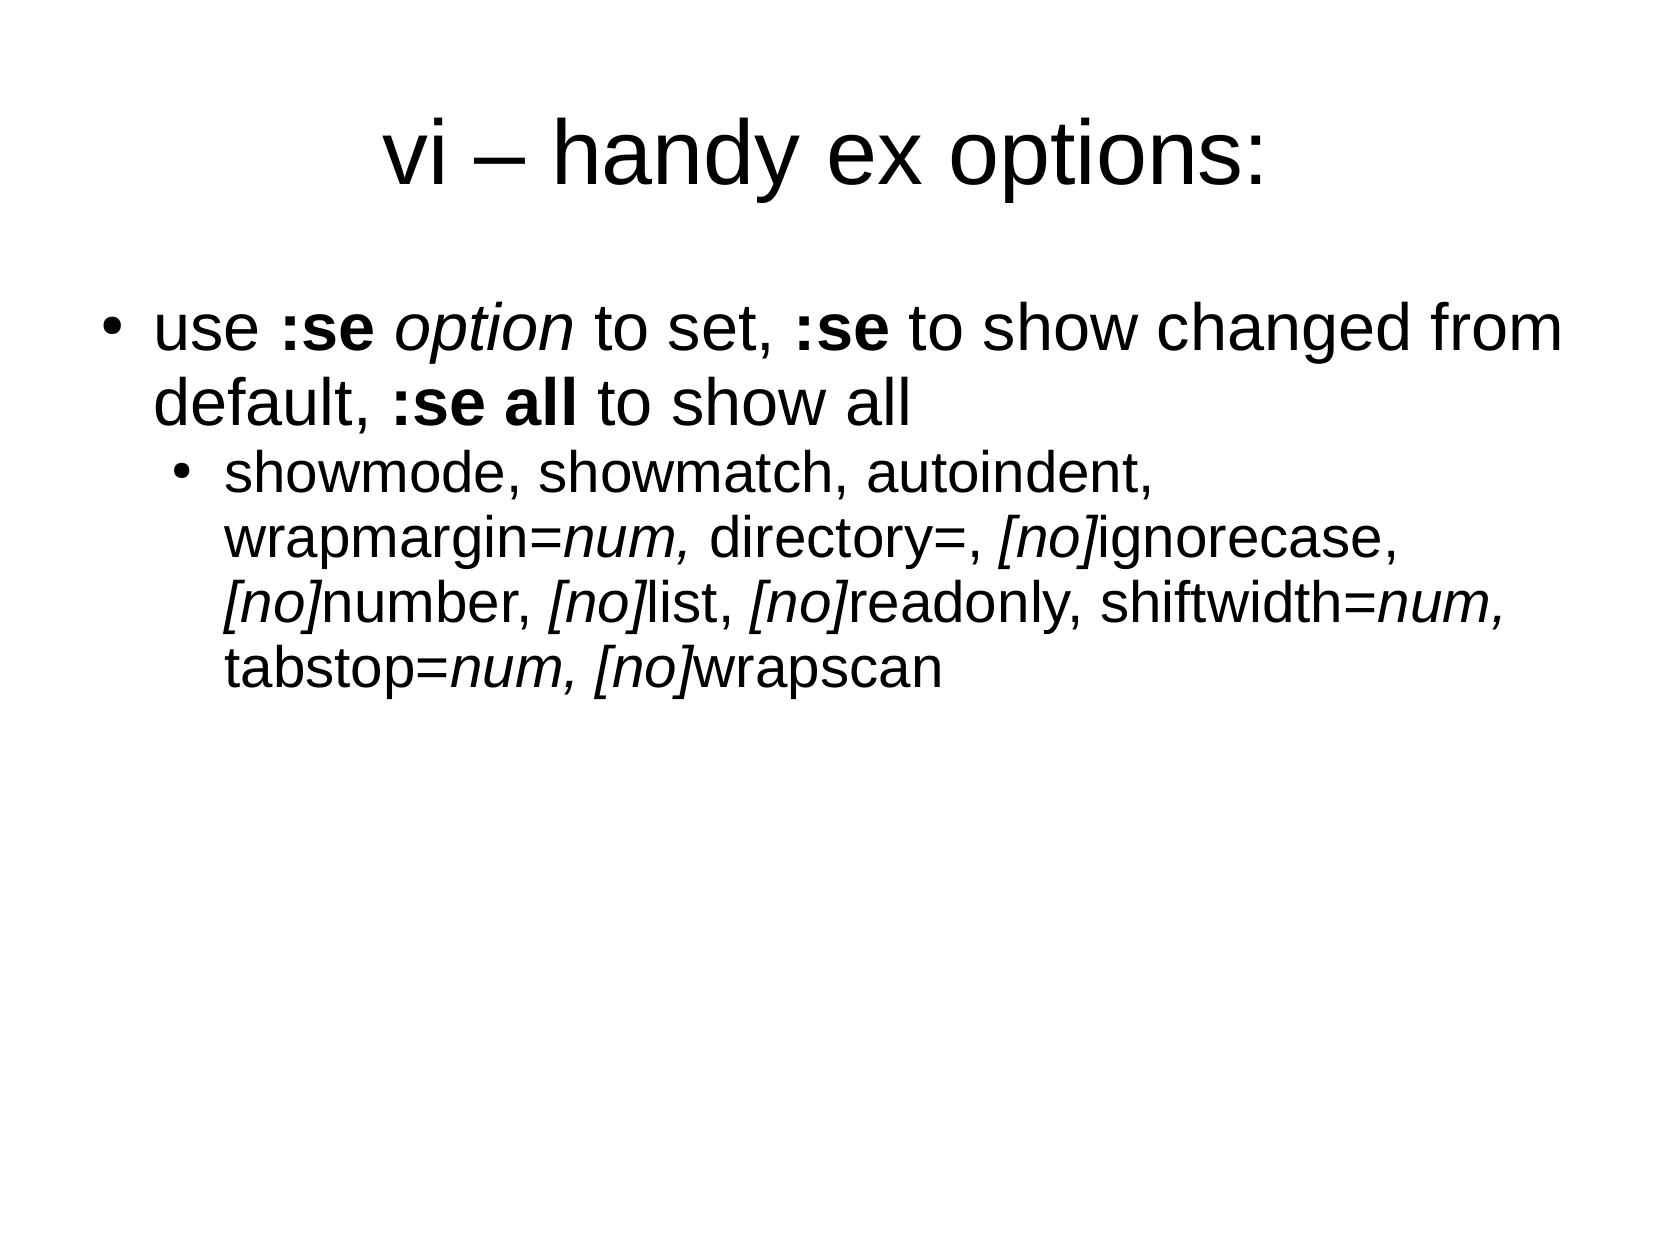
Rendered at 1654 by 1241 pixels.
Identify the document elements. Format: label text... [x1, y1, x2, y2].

list use :se option to set, :se to show changed from default, :se all to show all showmode, showmatch, autoindent, wrapmargin=num, directory=, [no]ignorecase, [no]number, [no]list, [no]readonly, shiftwidth=num, tabstop=num, [no]wrapscan [82, 290, 1571, 1094]
title vi – handy ex options: [82, 56, 1571, 250]
